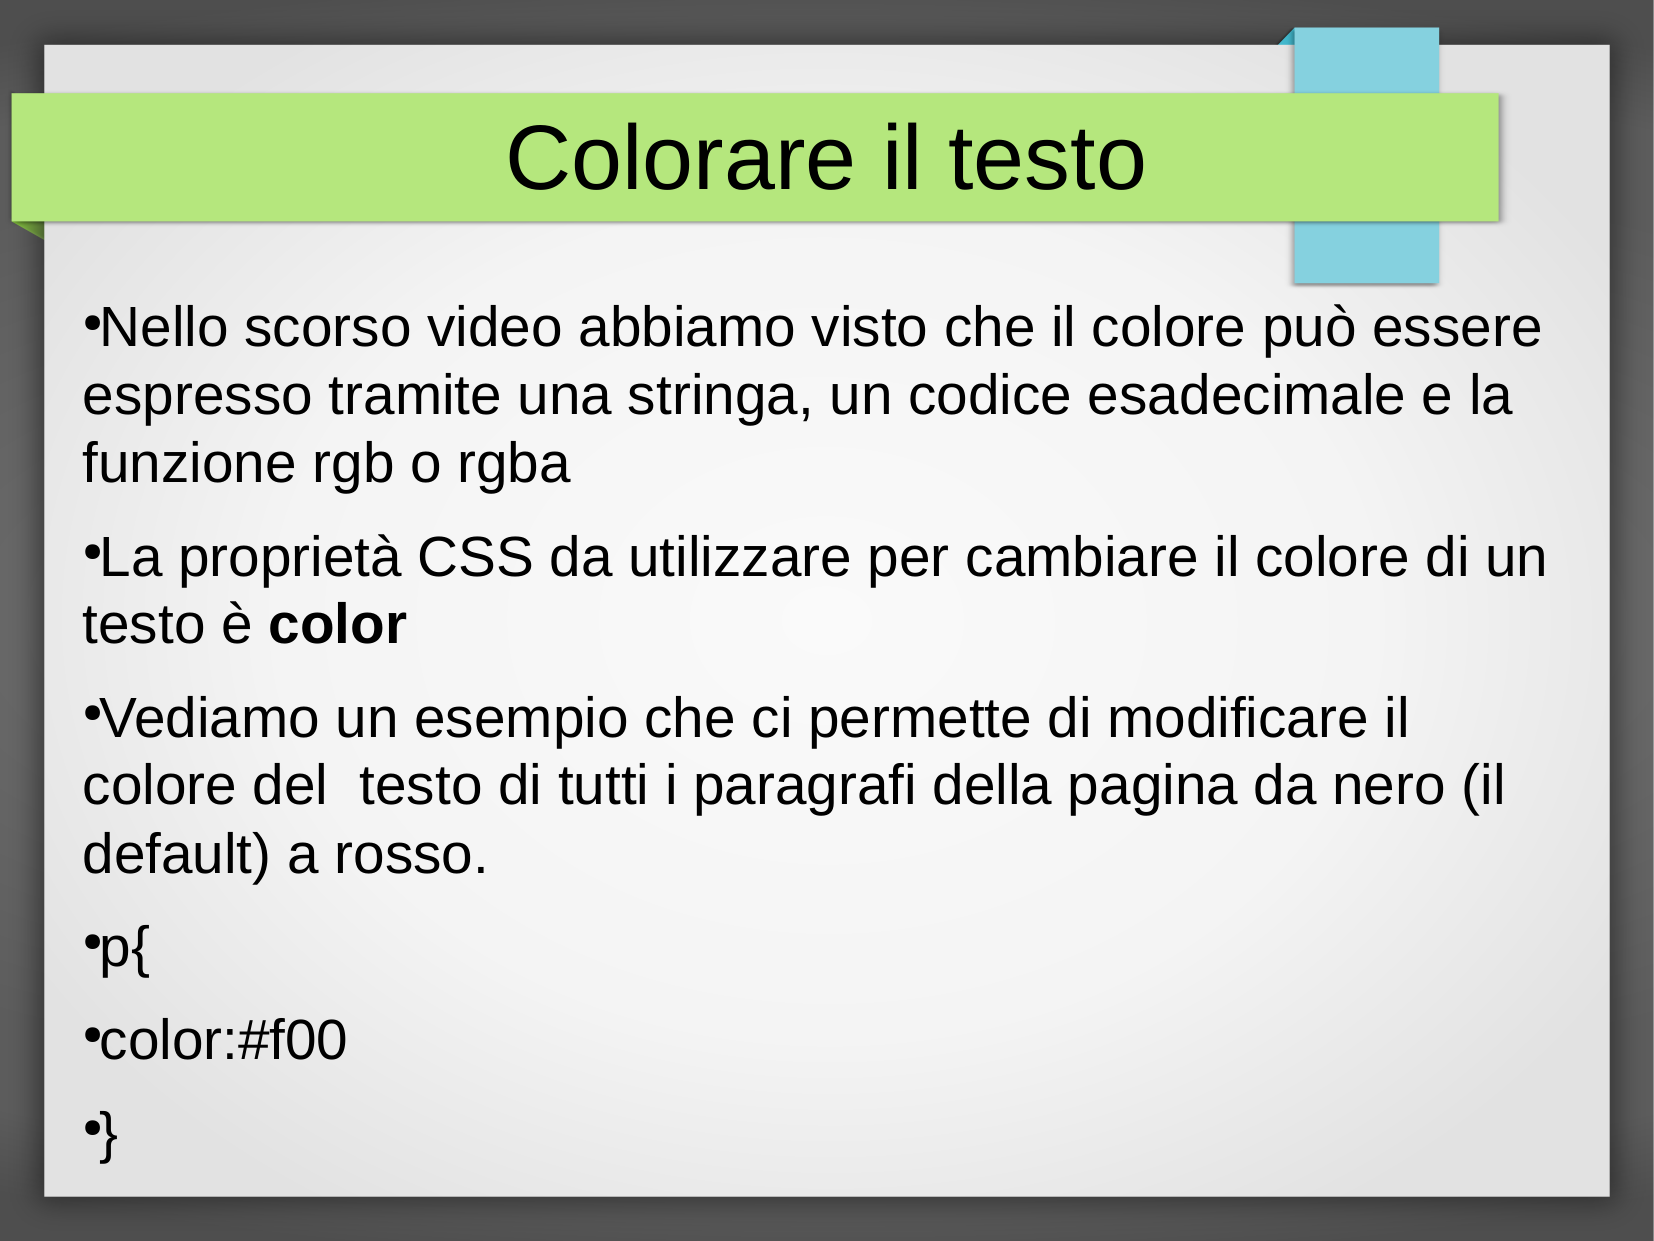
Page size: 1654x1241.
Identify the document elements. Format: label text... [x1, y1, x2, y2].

title Colorare il testo [82, 49, 1571, 257]
picture [0, 0, 1654, 1241]
list Nello scorso video abbiamo visto che il colore può essere espresso tramite una stringa, un codice esadecimale e la funzione rgb o rgba La proprietà CSS da utilizzare per cambiare il colore di un testo è color Vediamo un esempio che ci permette di modificare il colore del testo di tutti i paragrafi della pagina da nero (il default) a rosso. p{ color:#f00 } [82, 290, 1571, 1170]
